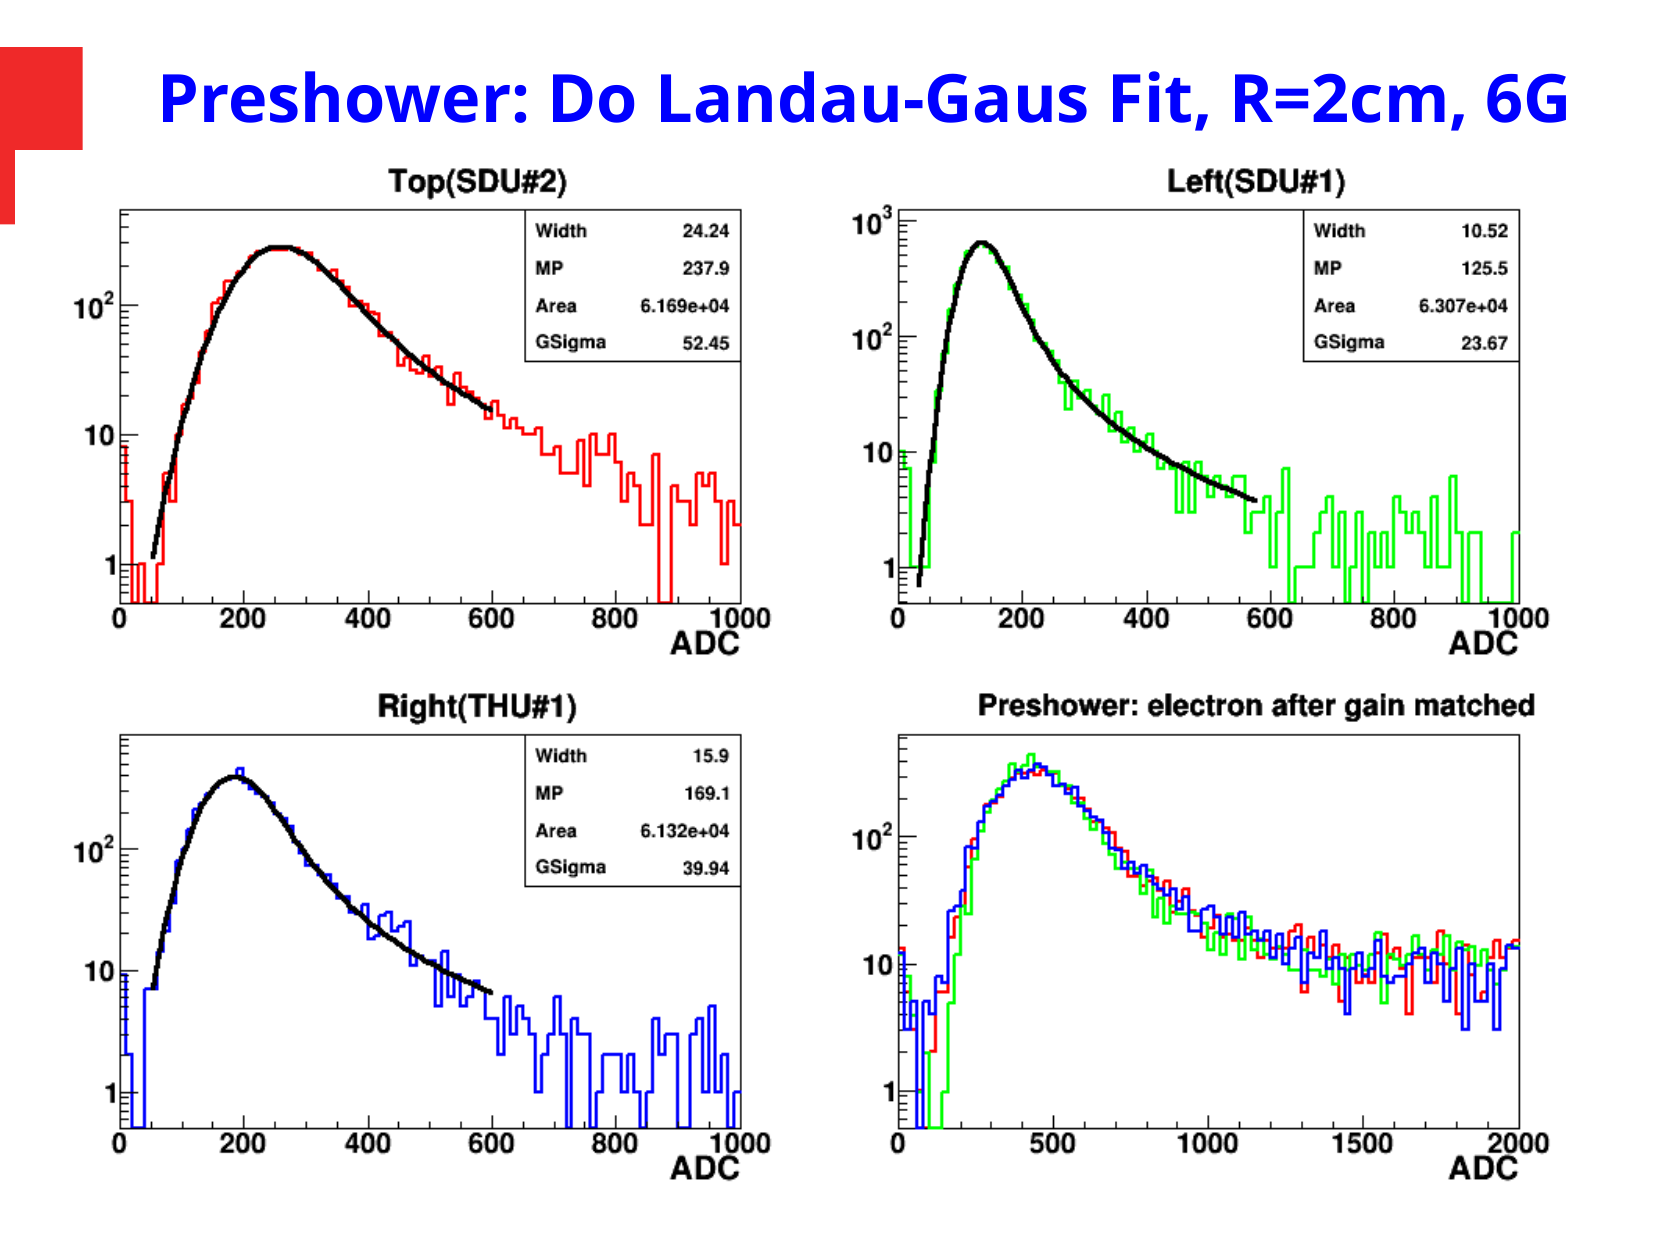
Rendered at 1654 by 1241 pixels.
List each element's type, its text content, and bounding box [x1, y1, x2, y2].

picture [15, 150, 1572, 1200]
title Preshower: Do Landau-Gaus Fit, R=2cm, 6G [82, 45, 1648, 148]
